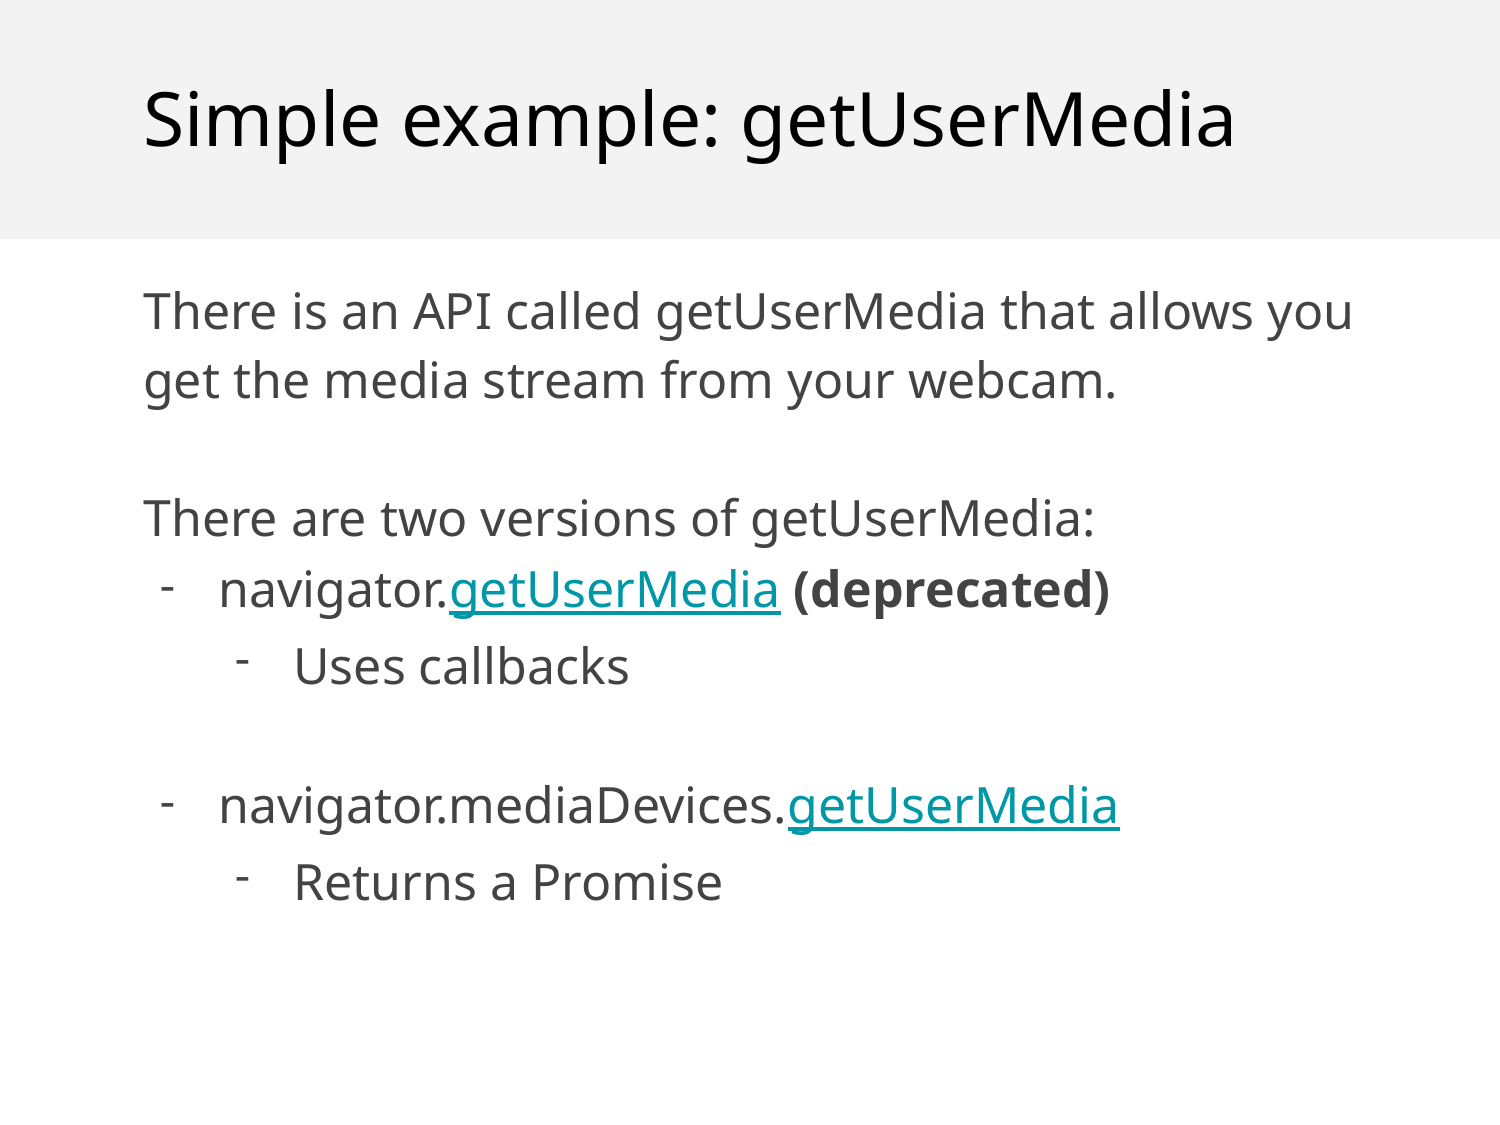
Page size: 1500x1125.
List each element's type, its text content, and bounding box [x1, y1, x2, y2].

title Simple example: getUserMedia [128, 56, 1372, 183]
list There is an API called getUserMedia that allows you get the media stream from your webcam. There are two versions of getUserMedia: navigator.getUserMedia (deprecated) Uses callbacks navigator.mediaDevices.getUserMedia Returns a Promise [128, 255, 1372, 1004]
